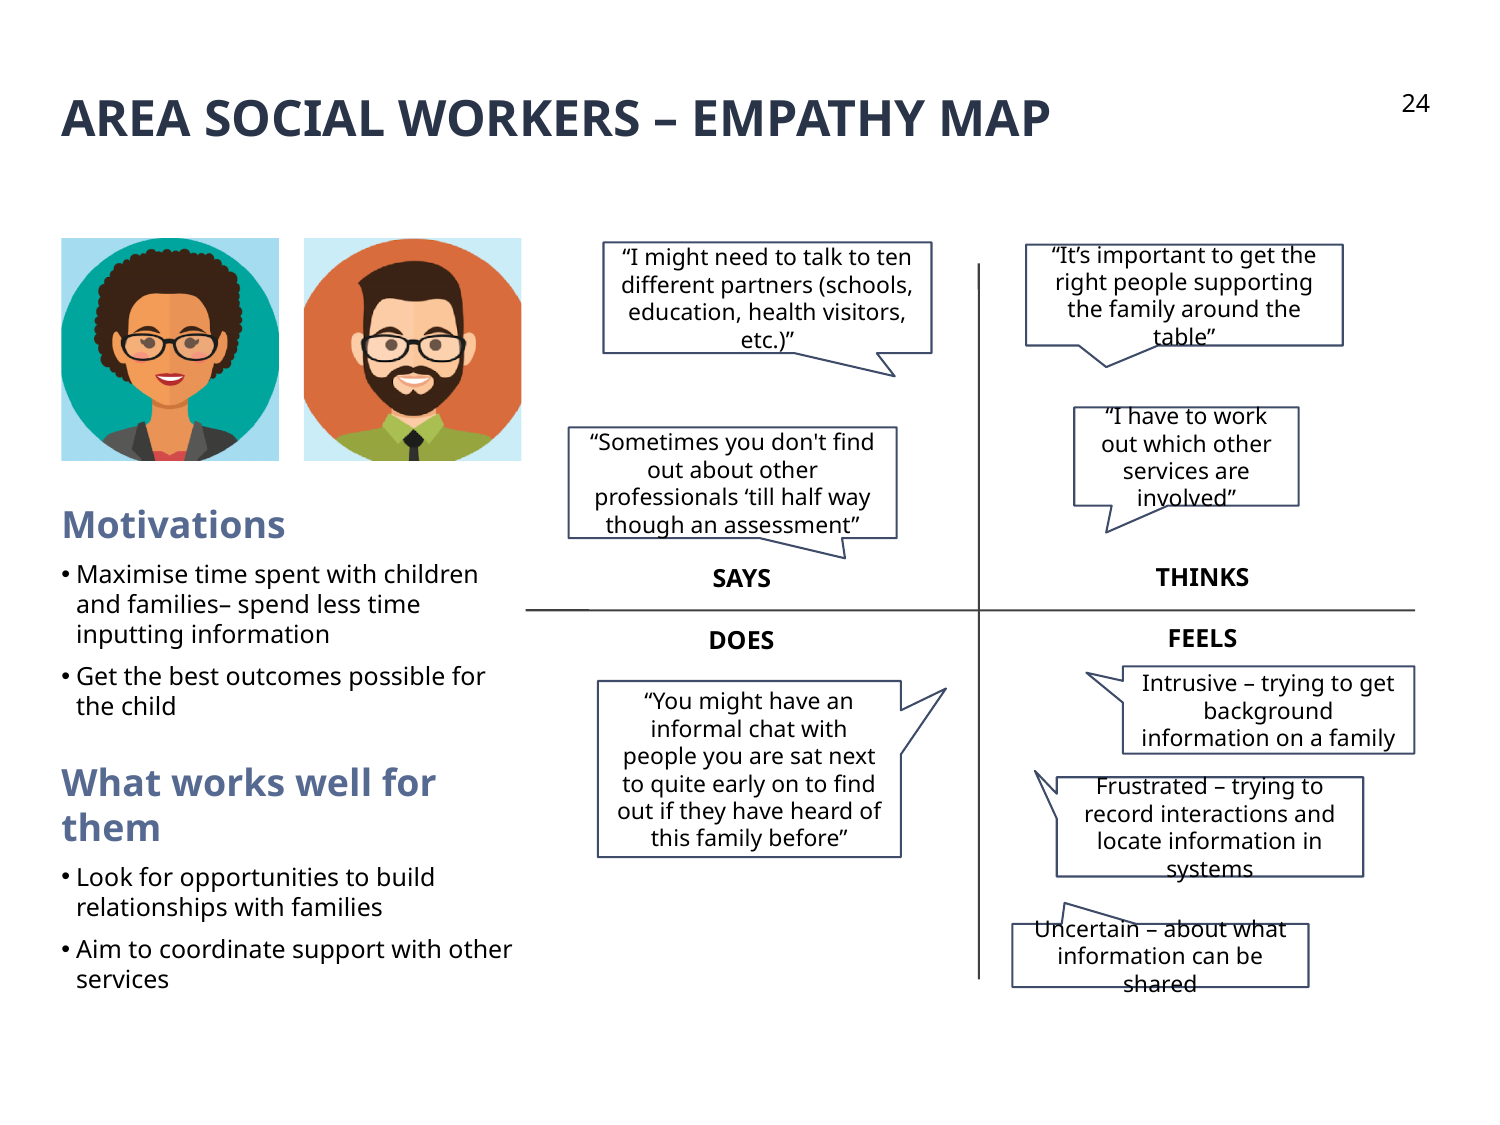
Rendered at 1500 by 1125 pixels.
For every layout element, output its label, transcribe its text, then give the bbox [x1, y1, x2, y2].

text_box What works well for them Look for opportunities to build relationships with families Aim to coordinate support with other services [61, 758, 522, 994]
text_box Intrusive – trying to get background information on a family [1086, 666, 1415, 754]
text_box “I might need to talk to ten different partners (schools, education, health visitors, etc.)” [603, 256, 932, 377]
text_box AREA SOCIAL WORKERS – EMPATHY MAP [61, 85, 1500, 256]
slide_number <number> [1388, 87, 1431, 148]
text_box Uncertain – about what information can be shared [1012, 902, 1309, 988]
picture [303, 238, 522, 461]
text_box DOES [686, 624, 797, 655]
text_box FEELS [1147, 622, 1258, 653]
text_box Motivations Maximise time spent with children and families– spend less time inputting information Get the best outcomes possible for the child [61, 500, 522, 721]
picture [61, 238, 279, 461]
text_box SAYS [686, 562, 798, 593]
text_box “You might have an informal chat with people you are sat next to quite early on to find out if they have heard of this family before” [597, 681, 946, 858]
text_box THINKS [1147, 561, 1258, 592]
text_box “Sometimes you don't find out about other professionals ‘till half way though an assessment” [568, 427, 897, 559]
text_box Frustrated – trying to record interactions and locate information in systems [1034, 770, 1364, 877]
text_box “It’s important to get the right people supporting the family around the table” [1026, 256, 1343, 368]
text_box “I have to work out which other services are involved” [1074, 407, 1299, 533]
